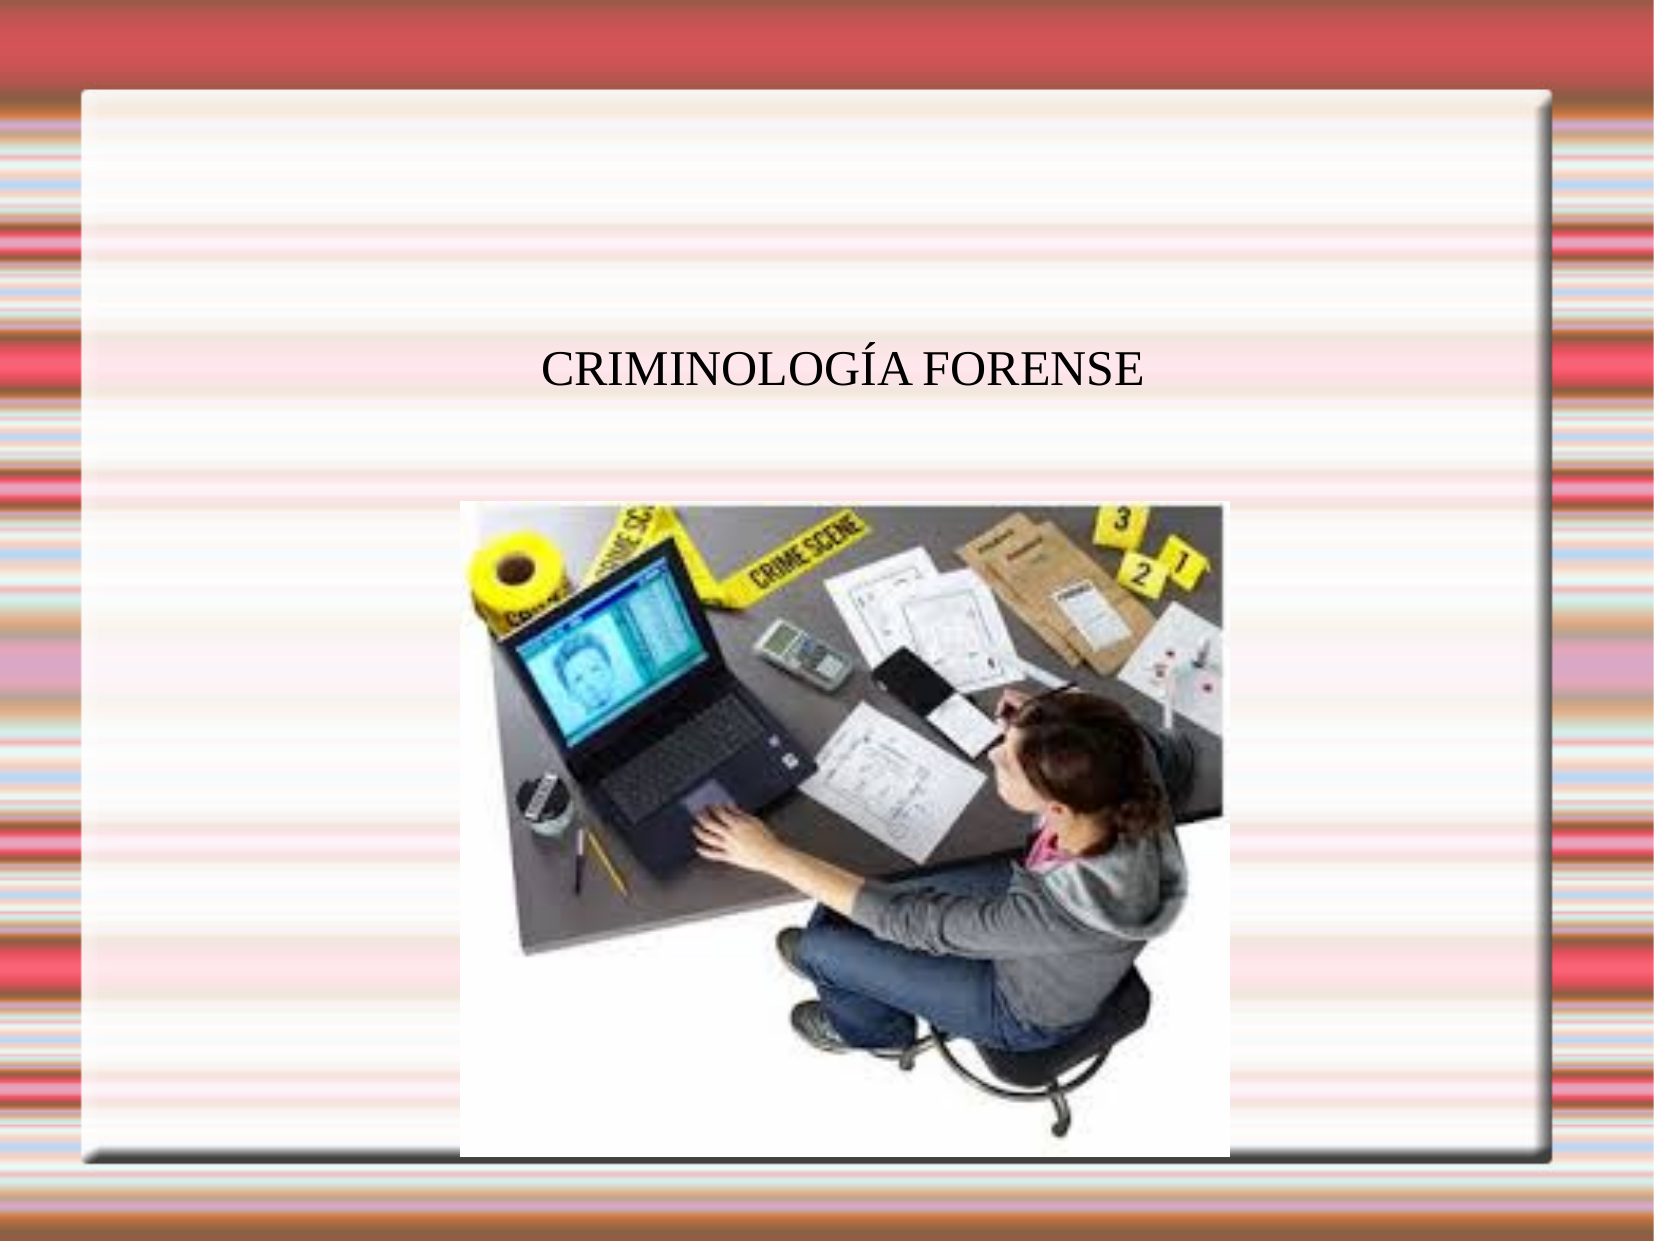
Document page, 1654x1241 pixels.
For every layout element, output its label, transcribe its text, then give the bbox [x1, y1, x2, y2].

picture [0, 0, 1654, 1241]
text_box CRIMINOLOGÍA FORENSE [233, 117, 1453, 674]
